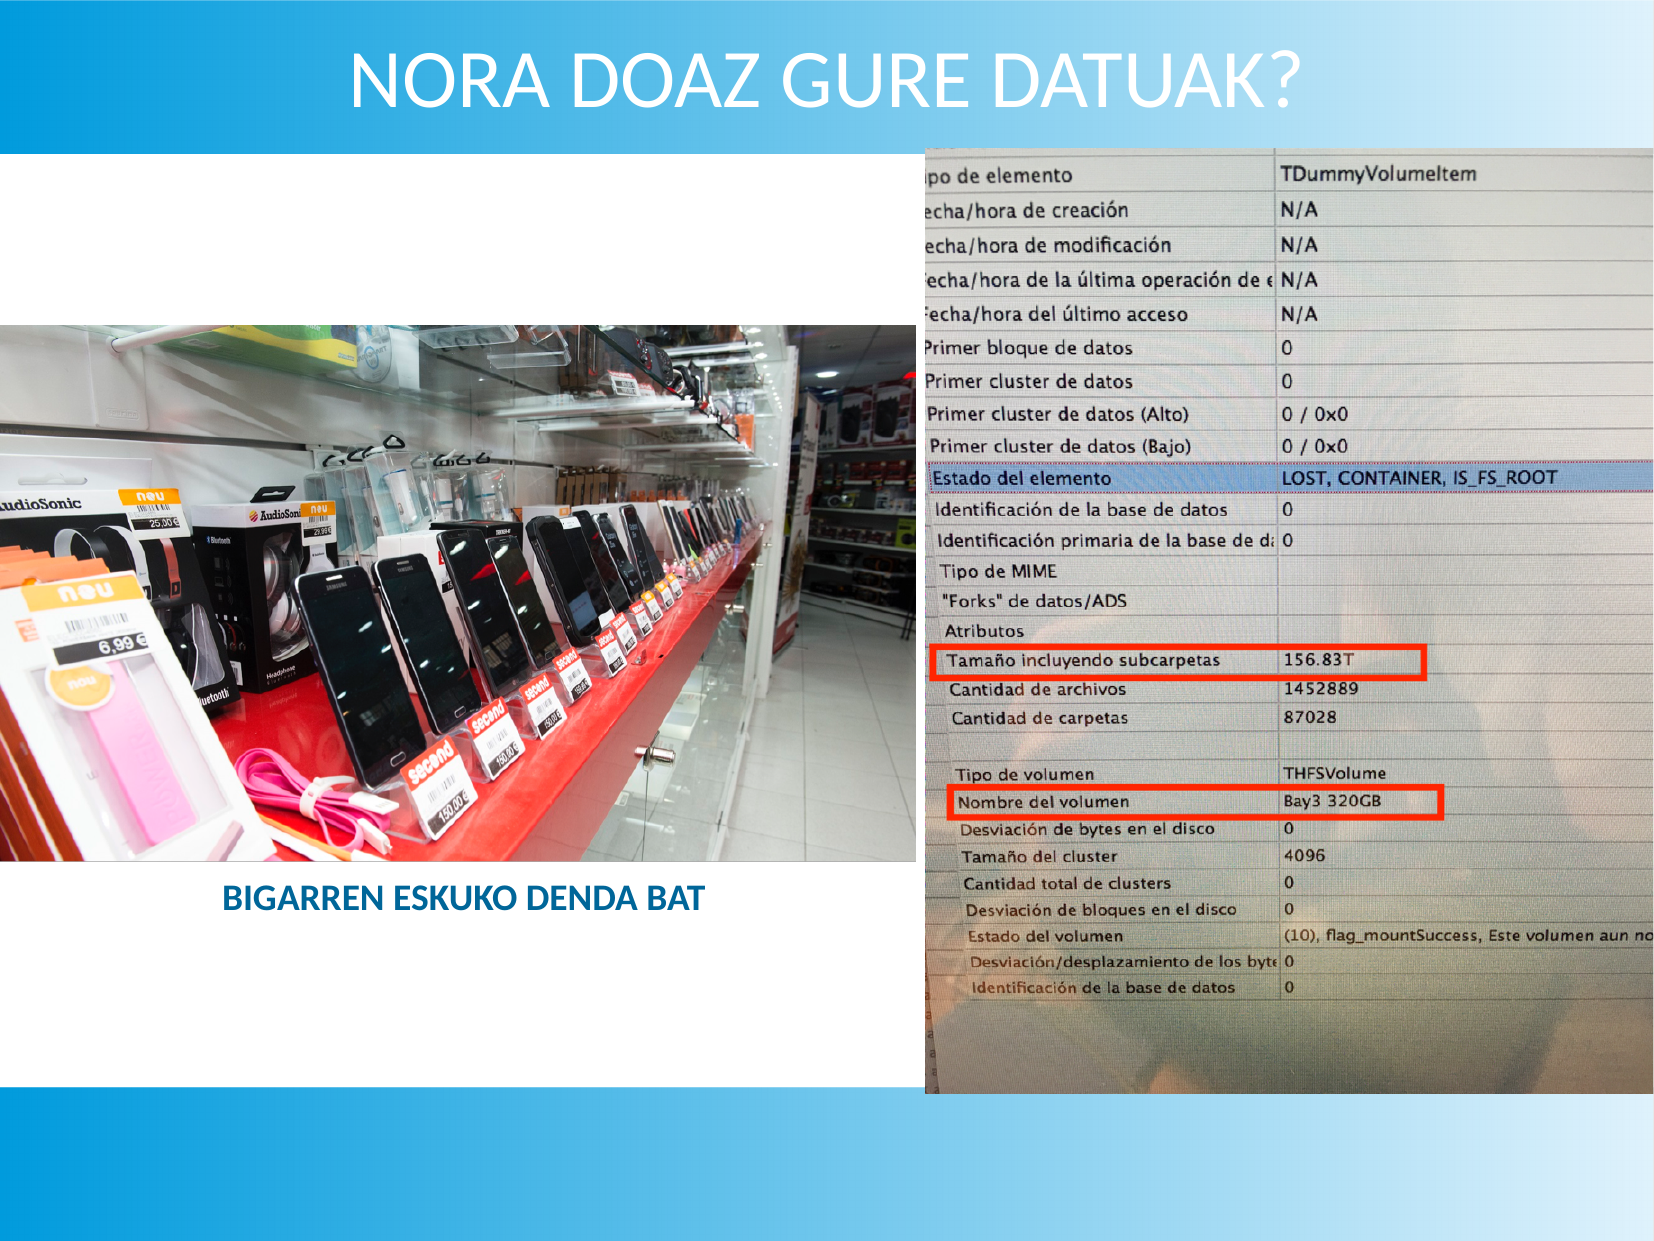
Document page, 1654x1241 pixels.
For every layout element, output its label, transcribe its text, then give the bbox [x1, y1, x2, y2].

picture [0, 0, 1654, 1241]
title NORA DOAZ GURE DATUAK? [82, 38, 1571, 136]
text_box BIGARREN ESKUKO DENDA BAT [75, 875, 854, 938]
